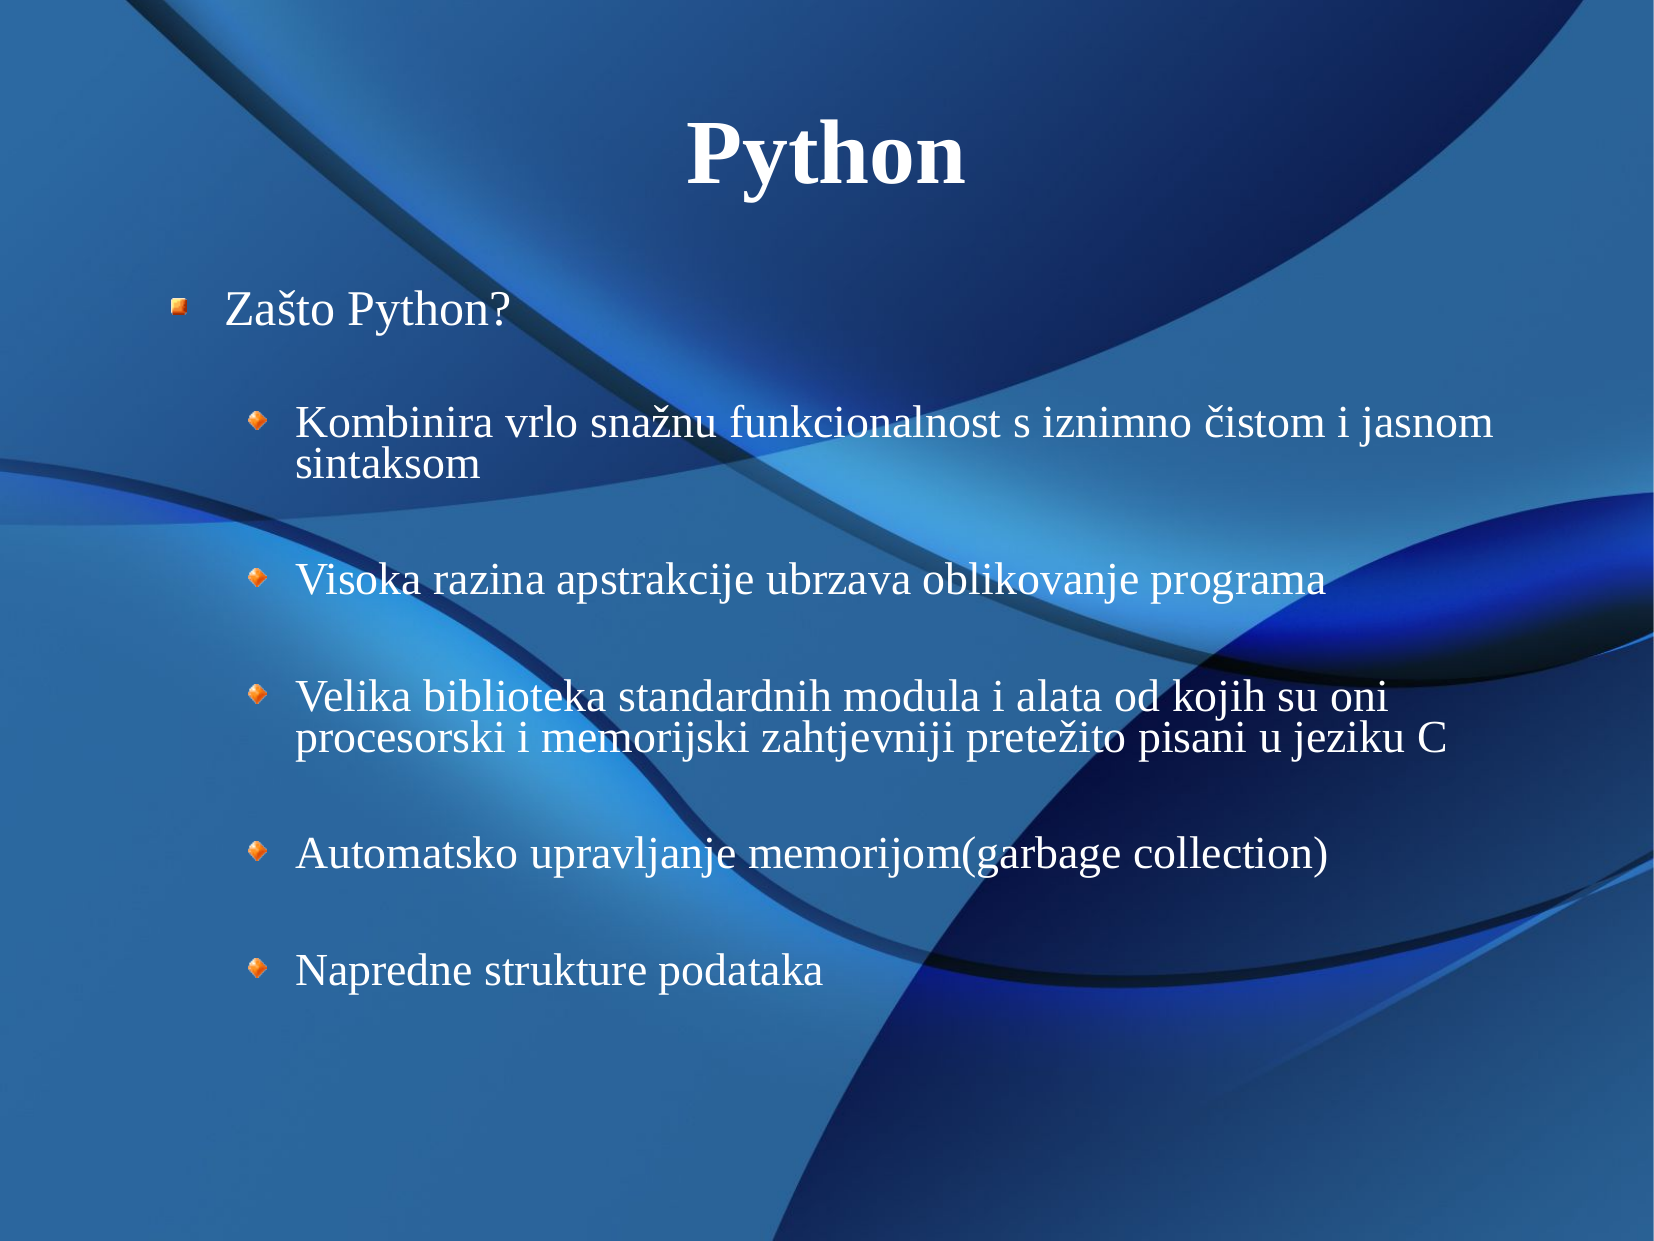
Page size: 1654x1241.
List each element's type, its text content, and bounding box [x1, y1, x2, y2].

title Python [82, 49, 1571, 257]
list Zašto Python? Kombinira vrlo snažnu funkcionalnost s iznimno čistom i jasnom sintaksom Visoka razina apstrakcije ubrzava oblikovanje programa Velika biblioteka standardnih modula i alata od kojih su oni procesorski i memorijski zahtjevniji pretežito pisani u jeziku C Automatsko upravljanje memorijom(garbage collection) Napredne strukture podataka [82, 290, 1536, 1094]
picture [0, 0, 1654, 1241]
